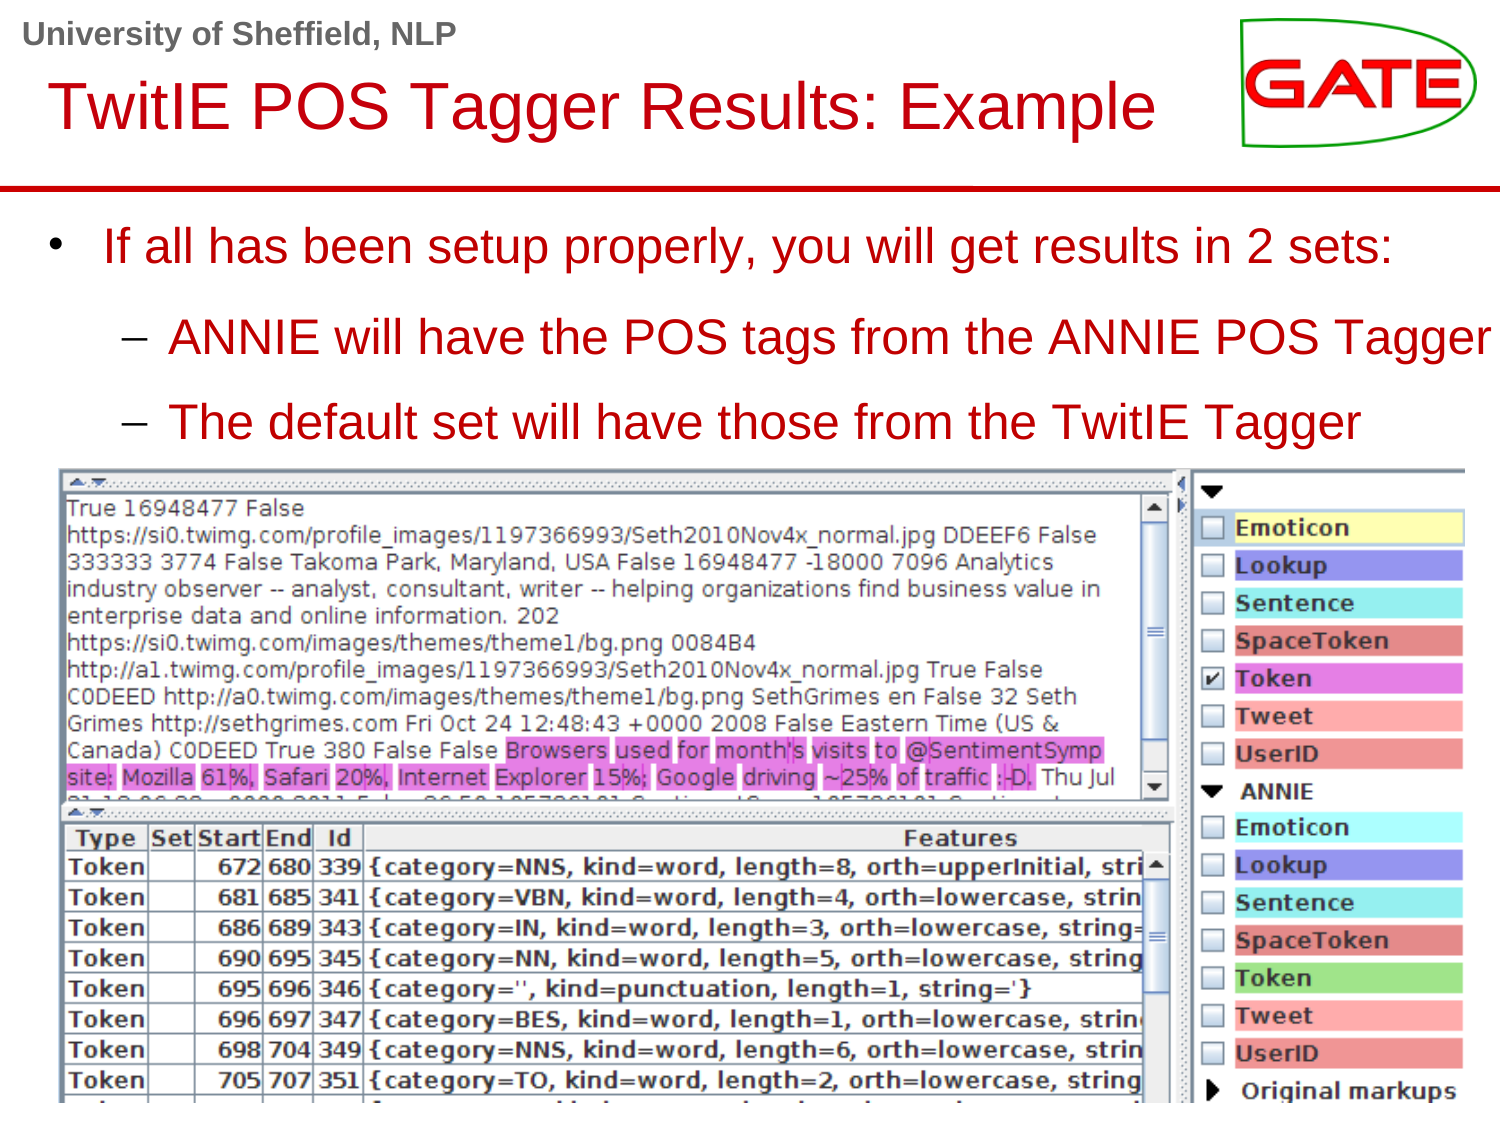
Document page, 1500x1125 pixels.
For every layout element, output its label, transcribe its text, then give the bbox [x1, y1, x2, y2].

text_box TwitIE POS Tagger Results: Example [47, 47, 1267, 168]
text_box If all has been setup properly, you will get results in 2 sets: ANNIE will have the POS tags from the ANNIE POS Tagger The default set will have those from the TwitIE Tagger [47, 212, 1500, 1063]
picture [1240, 18, 1477, 148]
picture [58, 468, 1465, 1103]
